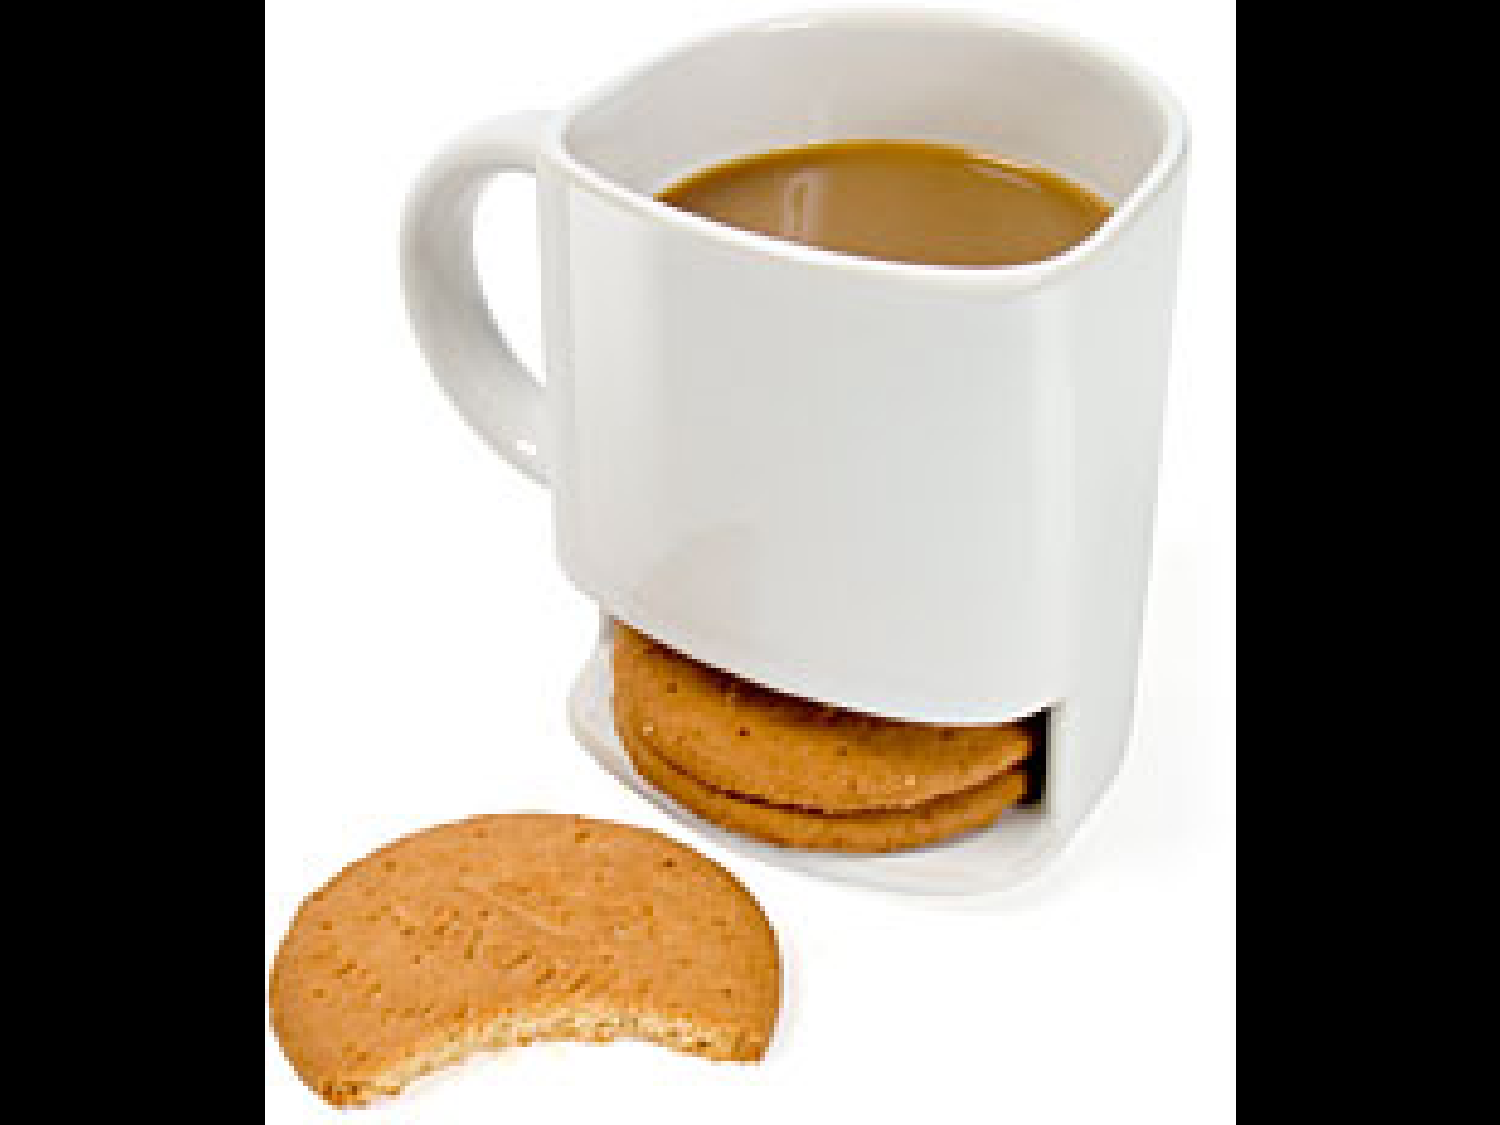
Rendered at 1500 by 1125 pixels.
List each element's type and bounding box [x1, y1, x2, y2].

picture [265, 0, 1236, 1125]
